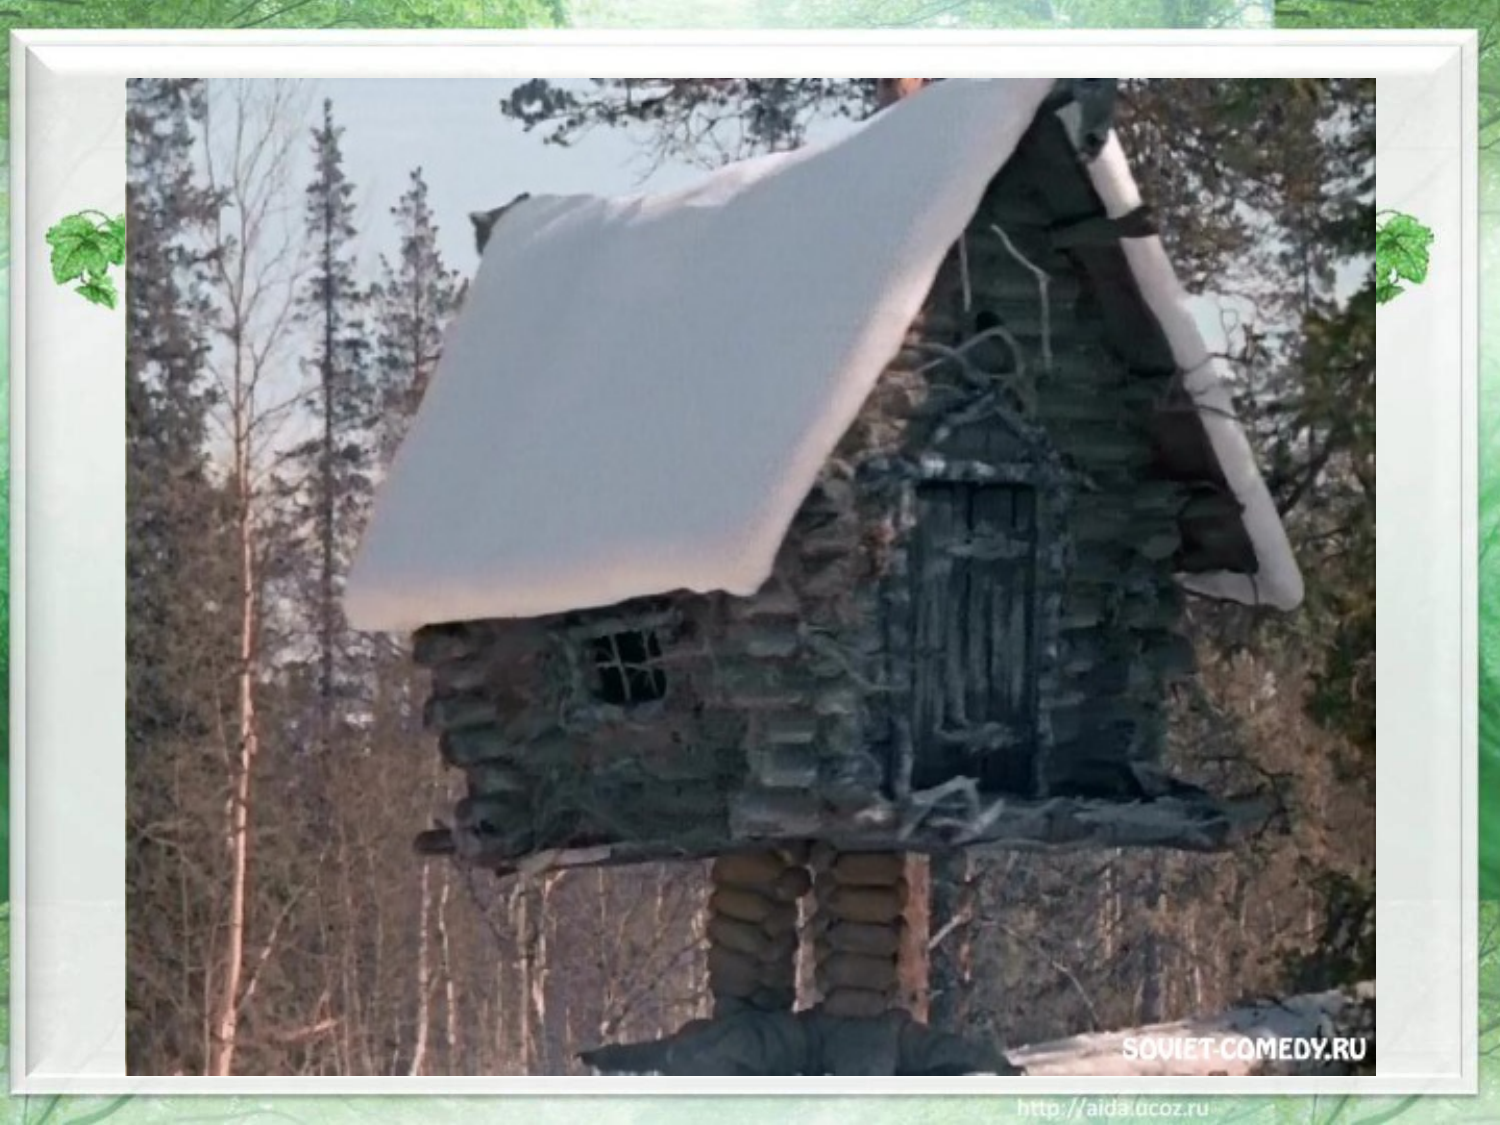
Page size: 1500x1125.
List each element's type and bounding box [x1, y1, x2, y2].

picture [125, 78, 1376, 1077]
